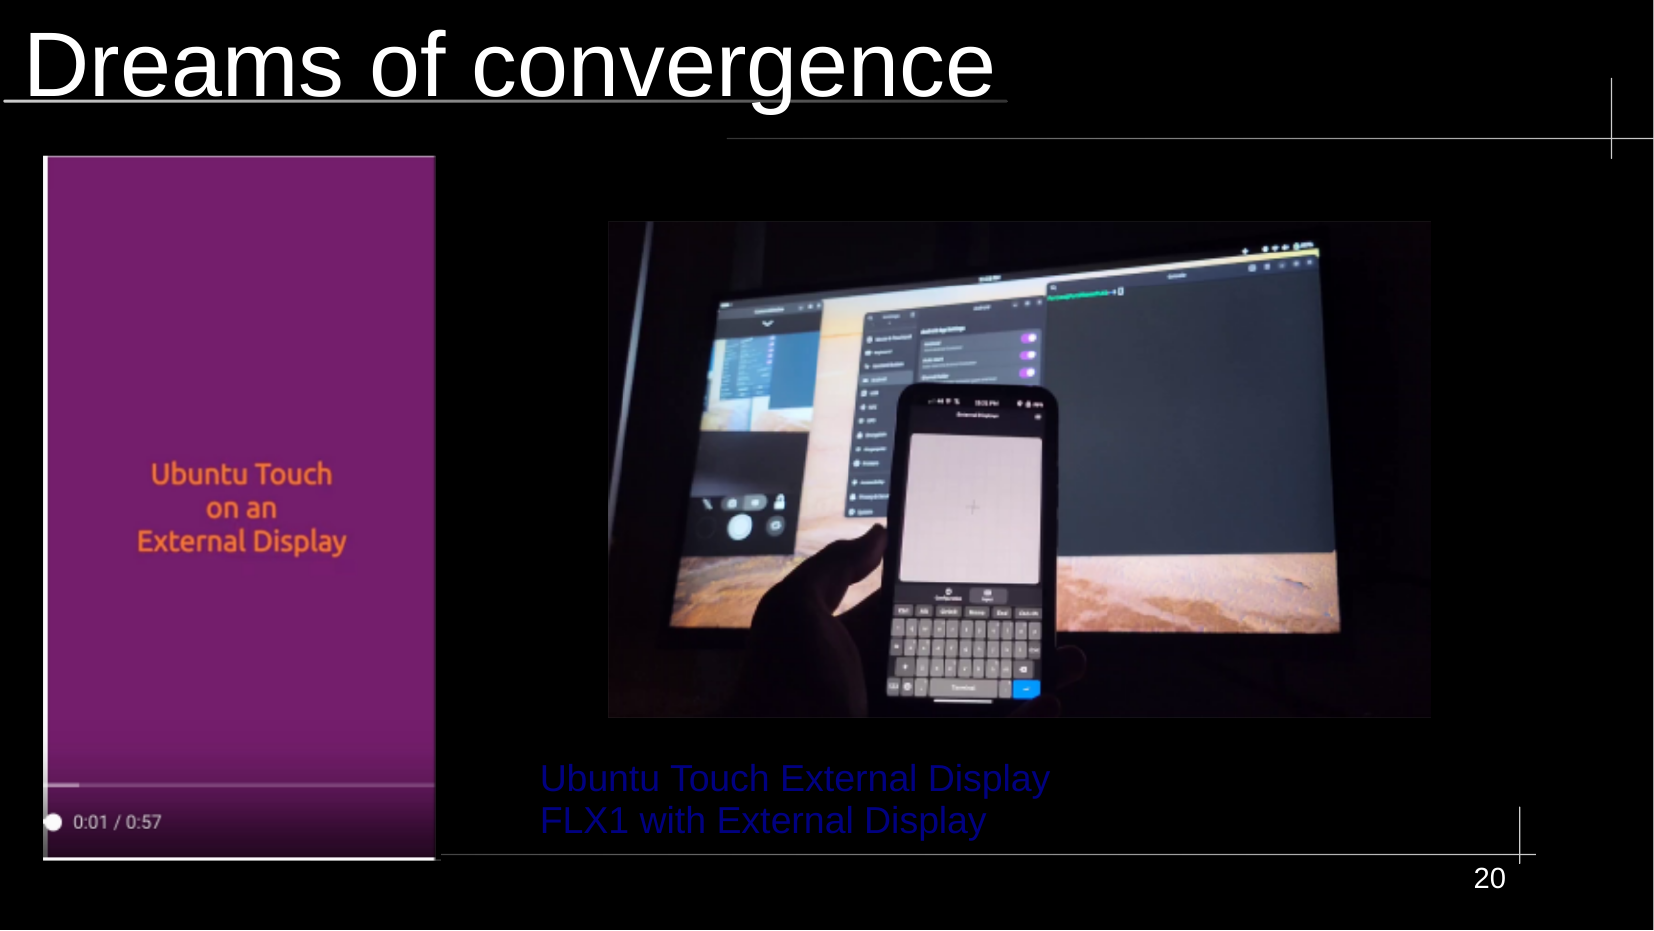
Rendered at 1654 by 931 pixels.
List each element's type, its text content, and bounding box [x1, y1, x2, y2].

picture [525, 187, 1431, 780]
text_box Ubuntu Touch External Display FLX1 with External Display [525, 750, 1276, 863]
title Dreams of convergence [23, 11, 1589, 119]
picture [37, 150, 441, 863]
